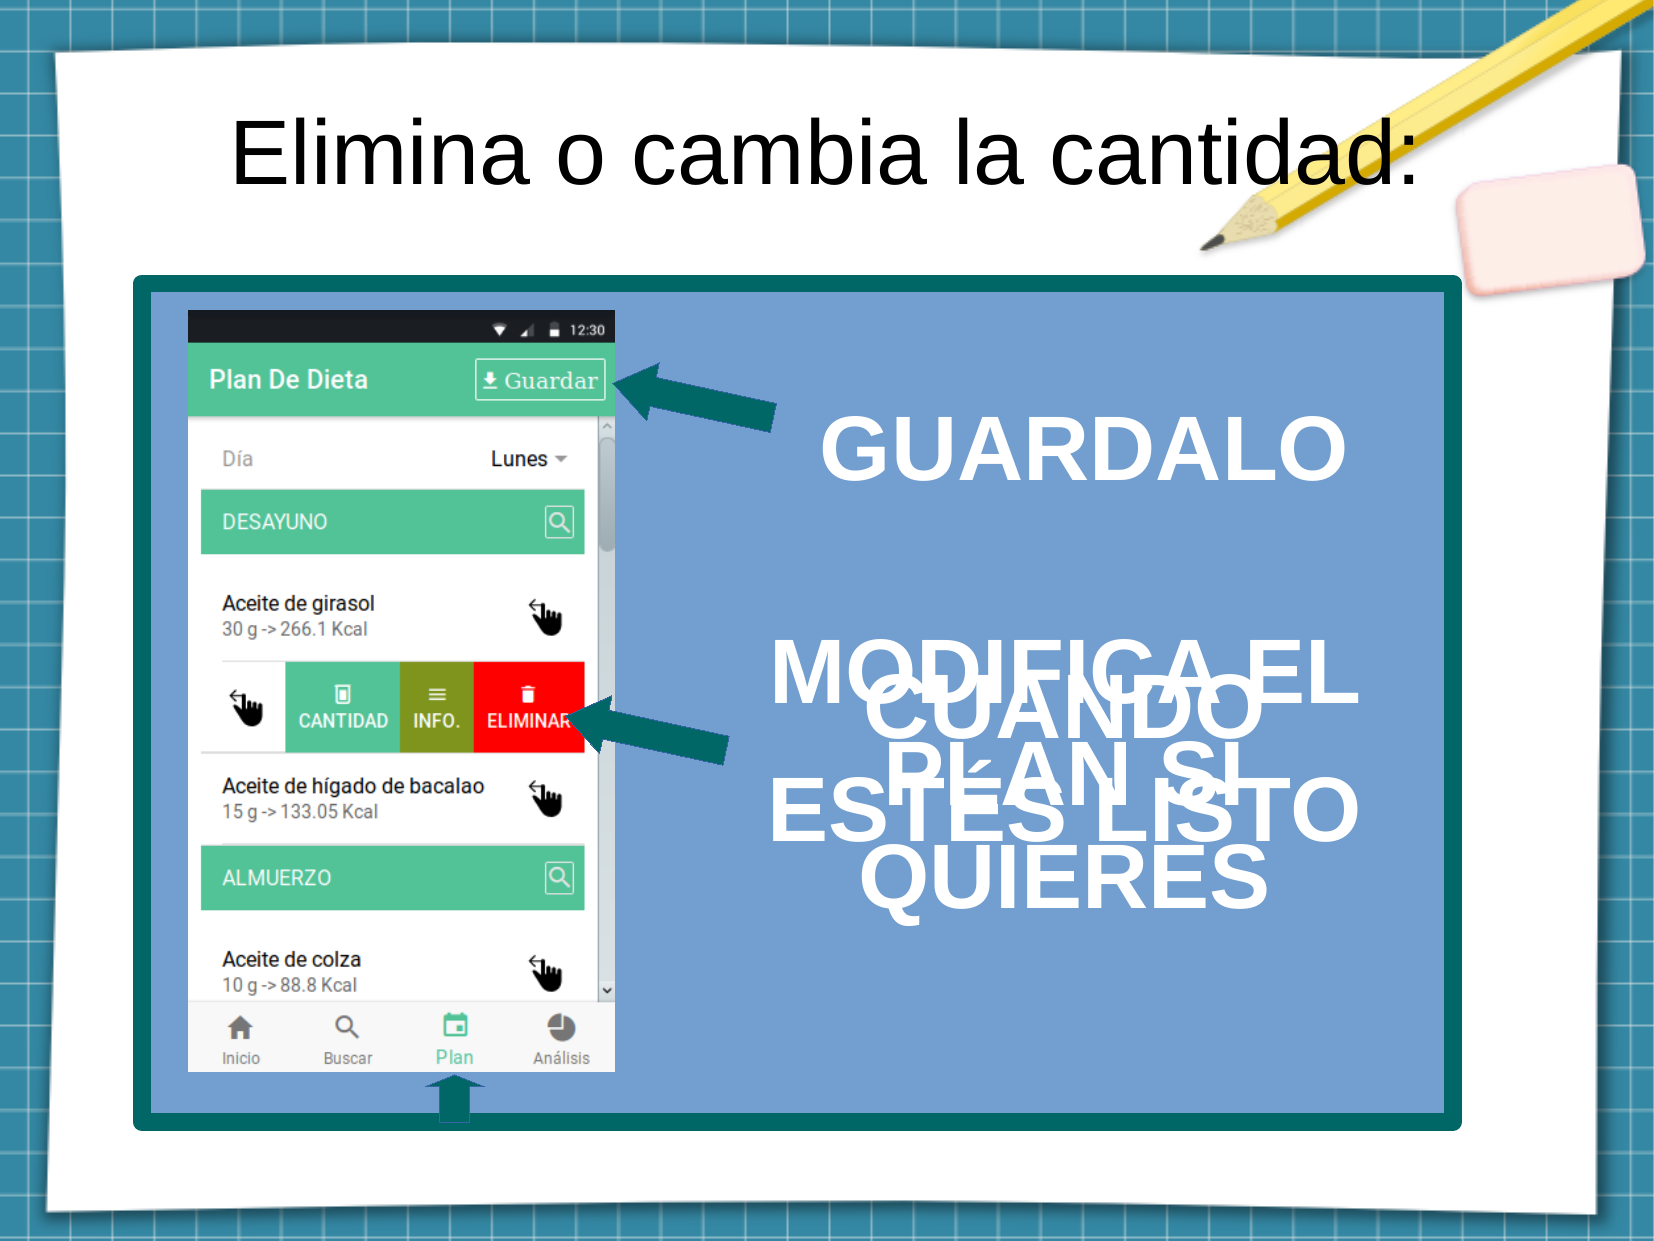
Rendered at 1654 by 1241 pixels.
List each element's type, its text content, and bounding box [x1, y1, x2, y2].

text_box CUANDO ESTÉS LISTO [735, 648, 1394, 922]
text_box MODIFICA EL PLAN SI QUIERES [735, 613, 1394, 648]
picture [0, 0, 1654, 1241]
title Elimina o cambia la cantidad: [82, 49, 1571, 257]
text_box [141, 283, 1453, 1123]
text_box GUARDALO [755, 389, 1414, 491]
